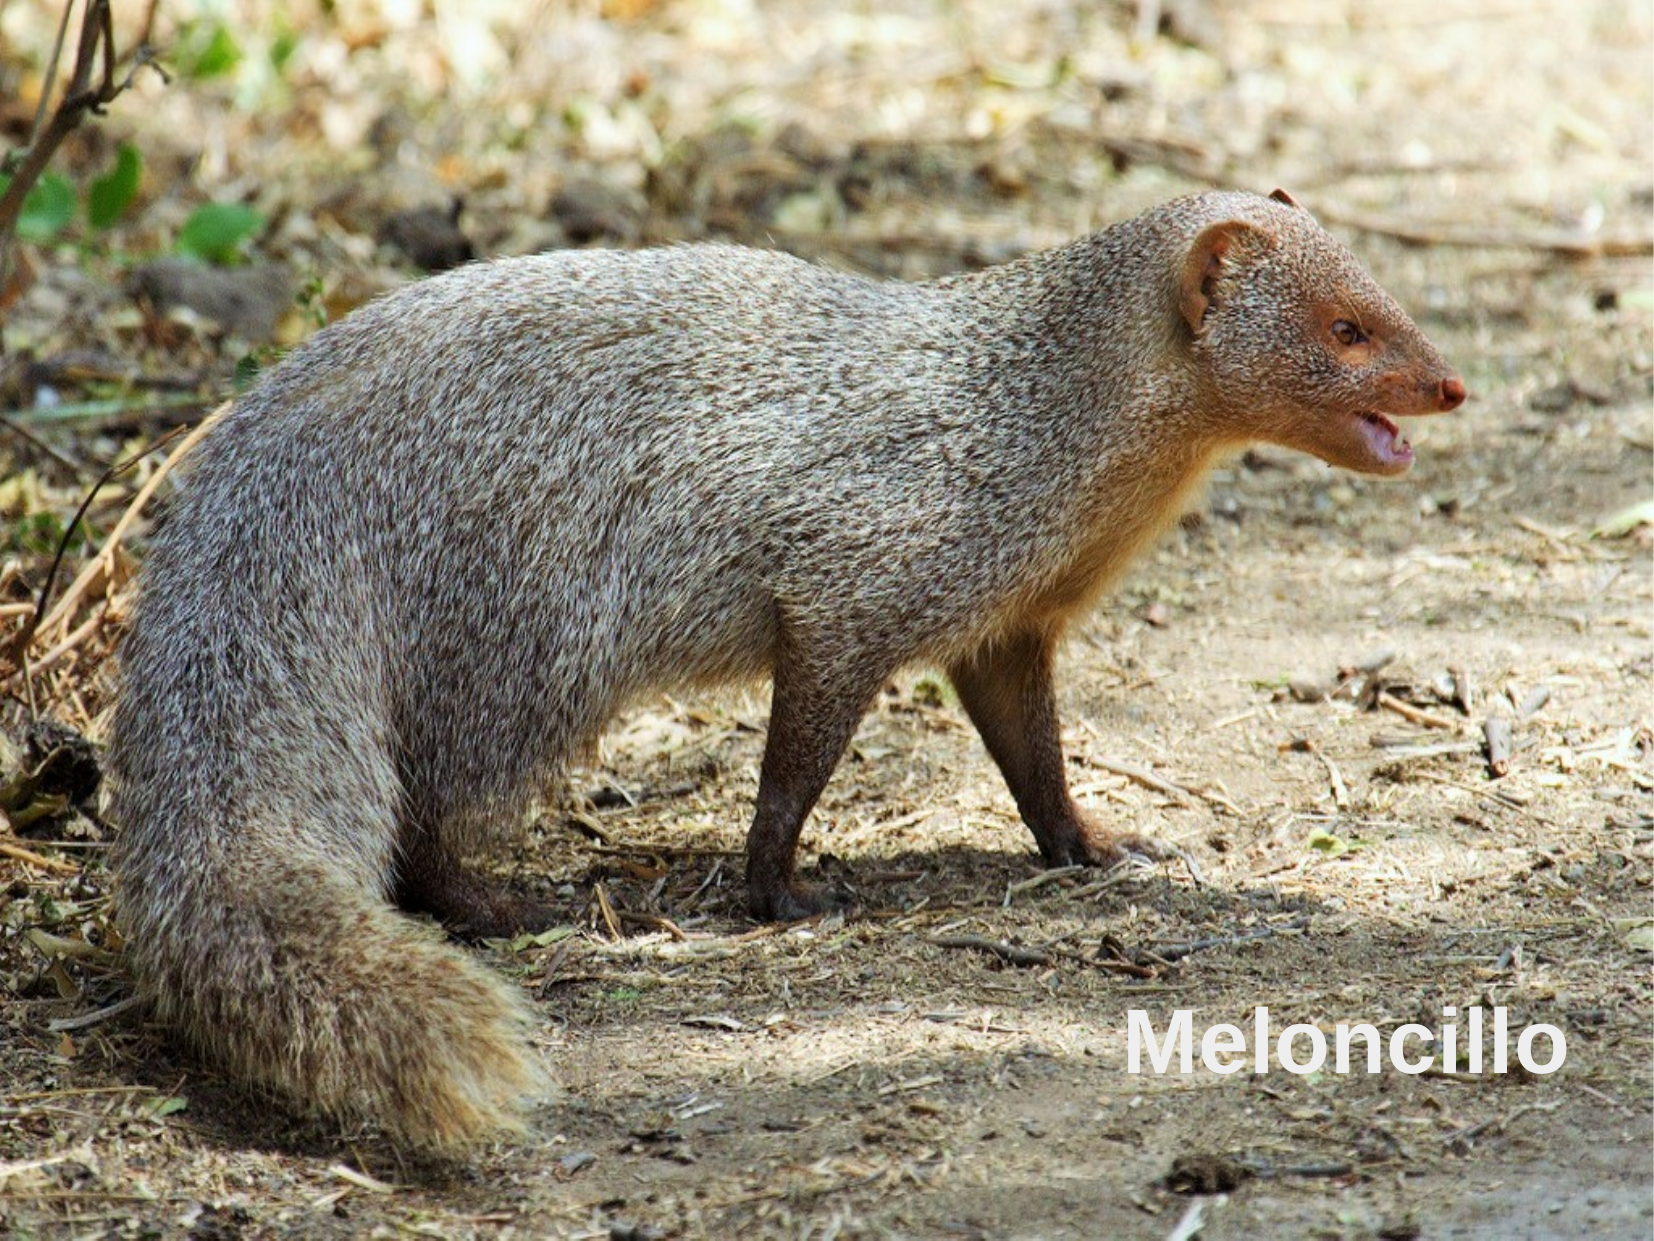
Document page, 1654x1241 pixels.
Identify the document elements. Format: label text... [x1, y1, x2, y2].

title Meloncillo [82, 938, 1571, 1146]
picture [0, 0, 1654, 1241]
